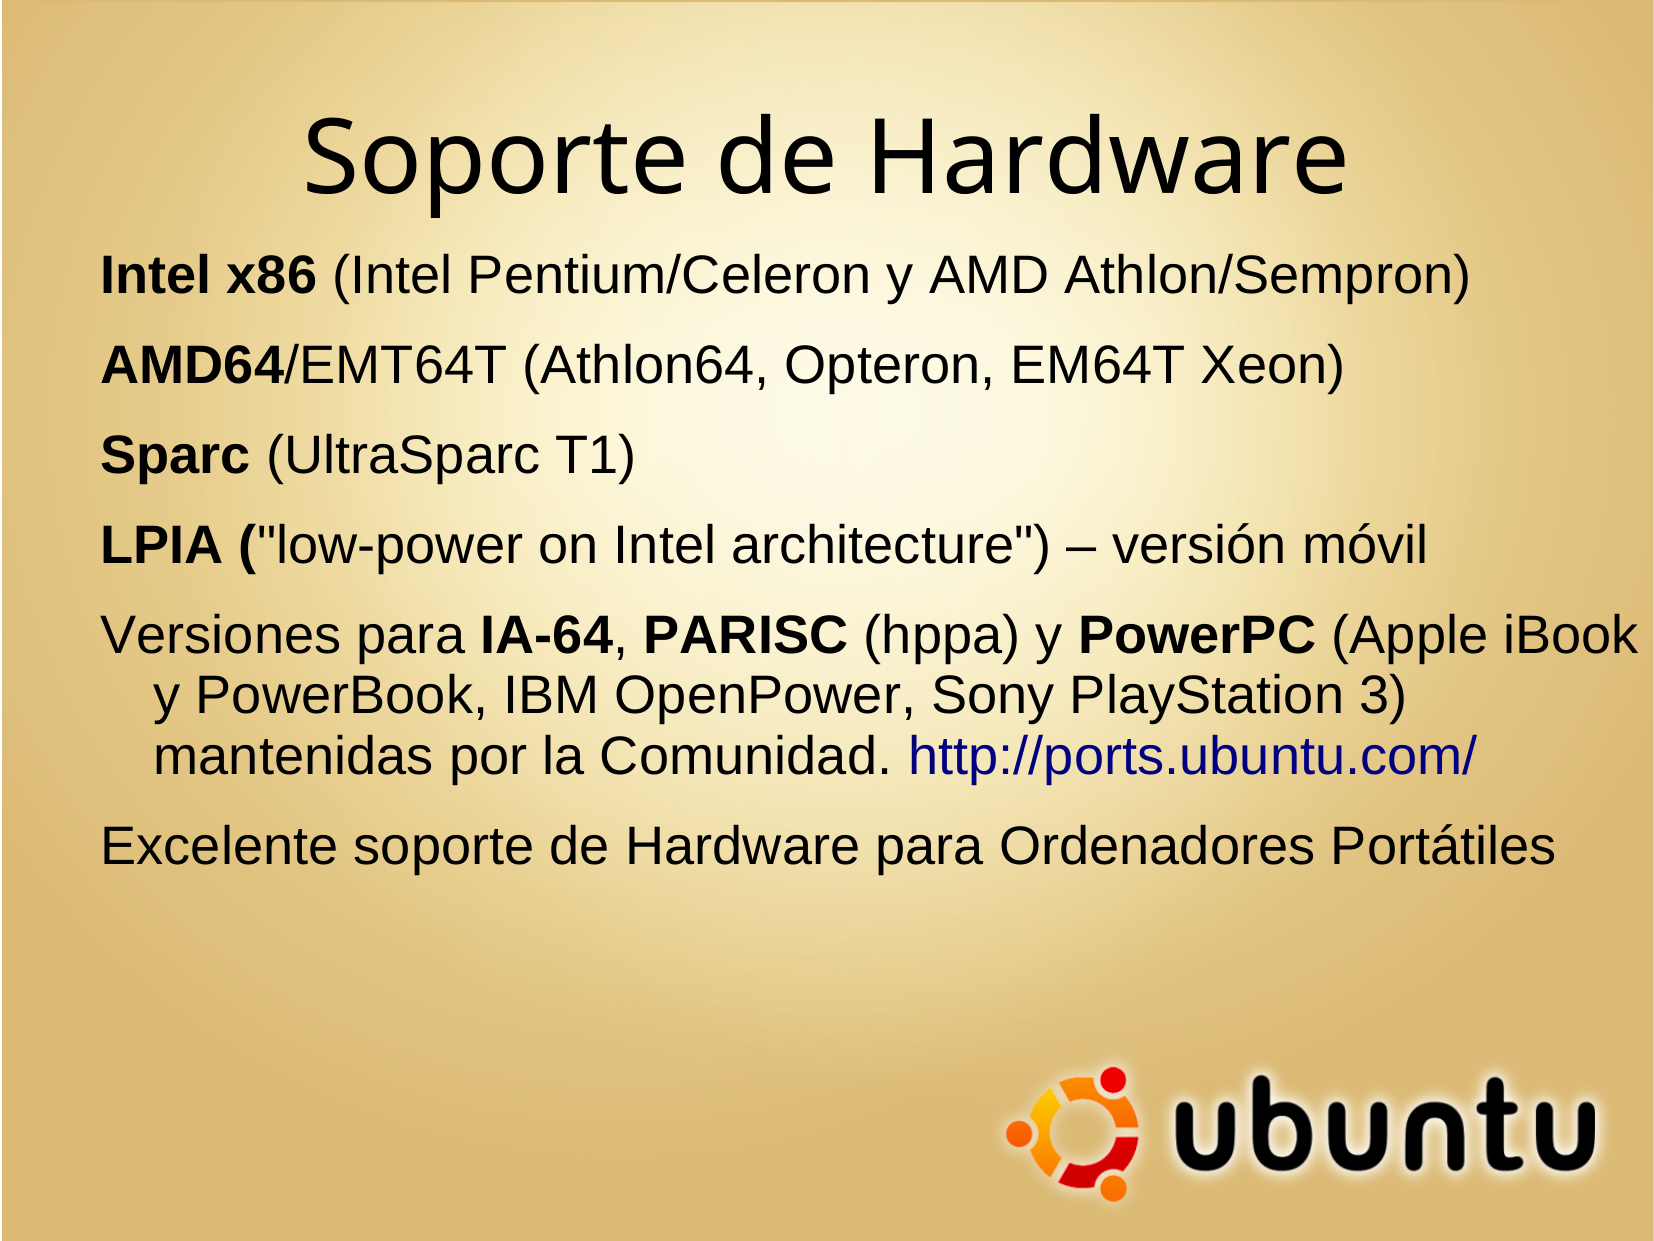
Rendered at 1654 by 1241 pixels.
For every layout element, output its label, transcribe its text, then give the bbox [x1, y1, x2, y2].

list Intel x86 (Intel Pentium/Celeron y AMD Athlon/Sempron) AMD64/EMT64T (Athlon64, Opteron, EM64T Xeon) Sparc (UltraSparc T1) LPIA ("low-power on Intel architecture") – versión móvil Versiones para IA-64, PARISC (hppa) y PowerPC (Apple iBook y PowerBook, IBM OpenPower, Sony PlayStation 3) mantenidas por la Comunidad. http://ports.ubuntu.com/ Excelente soporte de Hardware para Ordenadores Portátiles [82, 244, 1654, 1063]
picture [2, 0, 1654, 1241]
title Soporte de Hardware [82, 49, 1571, 244]
